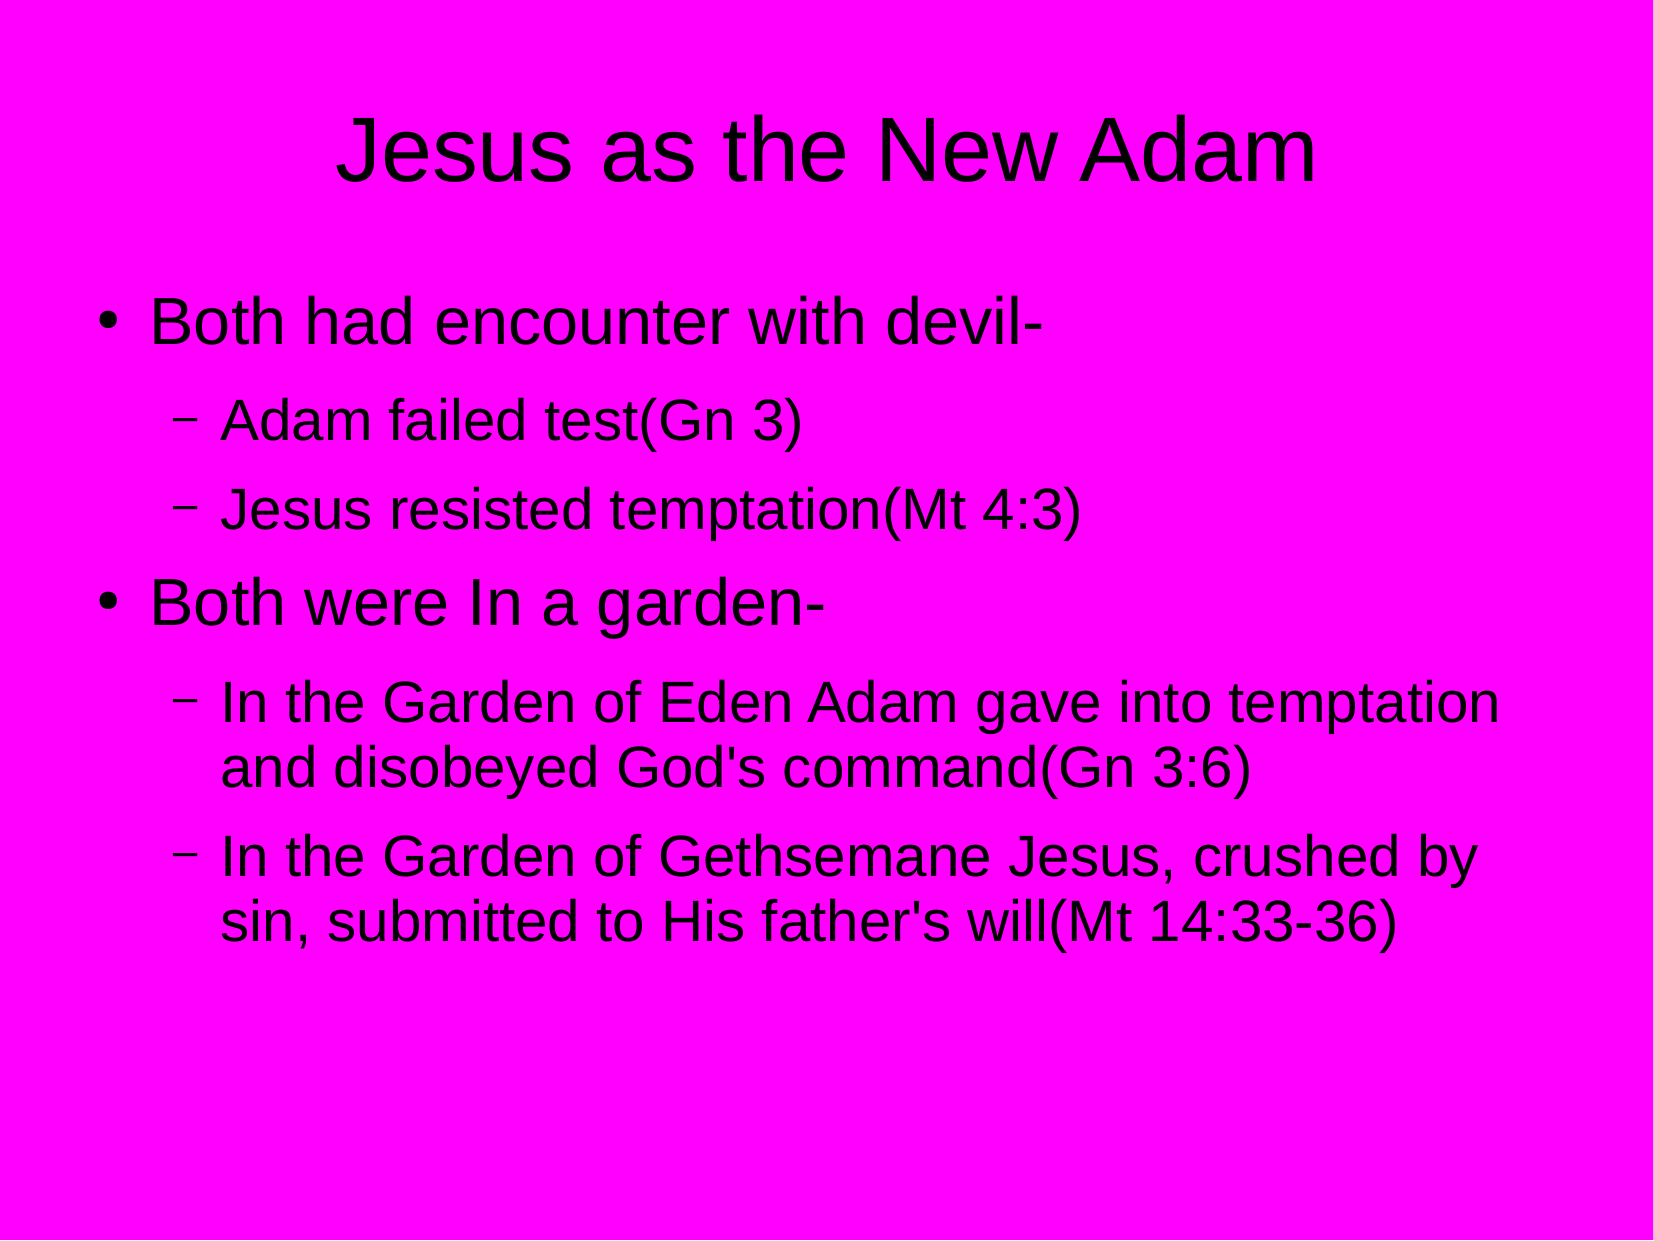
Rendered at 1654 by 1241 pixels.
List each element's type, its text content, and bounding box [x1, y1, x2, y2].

list Both had encounter with devil- Adam failed test(Gn 3) Jesus resisted temptation(Mt 4:3) Both were In a garden- In the Garden of Eden Adam gave into temptation and disobeyed God's command(Gn 3:6) In the Garden of Gethsemane Jesus, crushed by sin, submitted to His father's will(Mt 14:33-36) [78, 283, 1576, 1088]
title Jesus as the New Adam [121, 46, 1534, 254]
